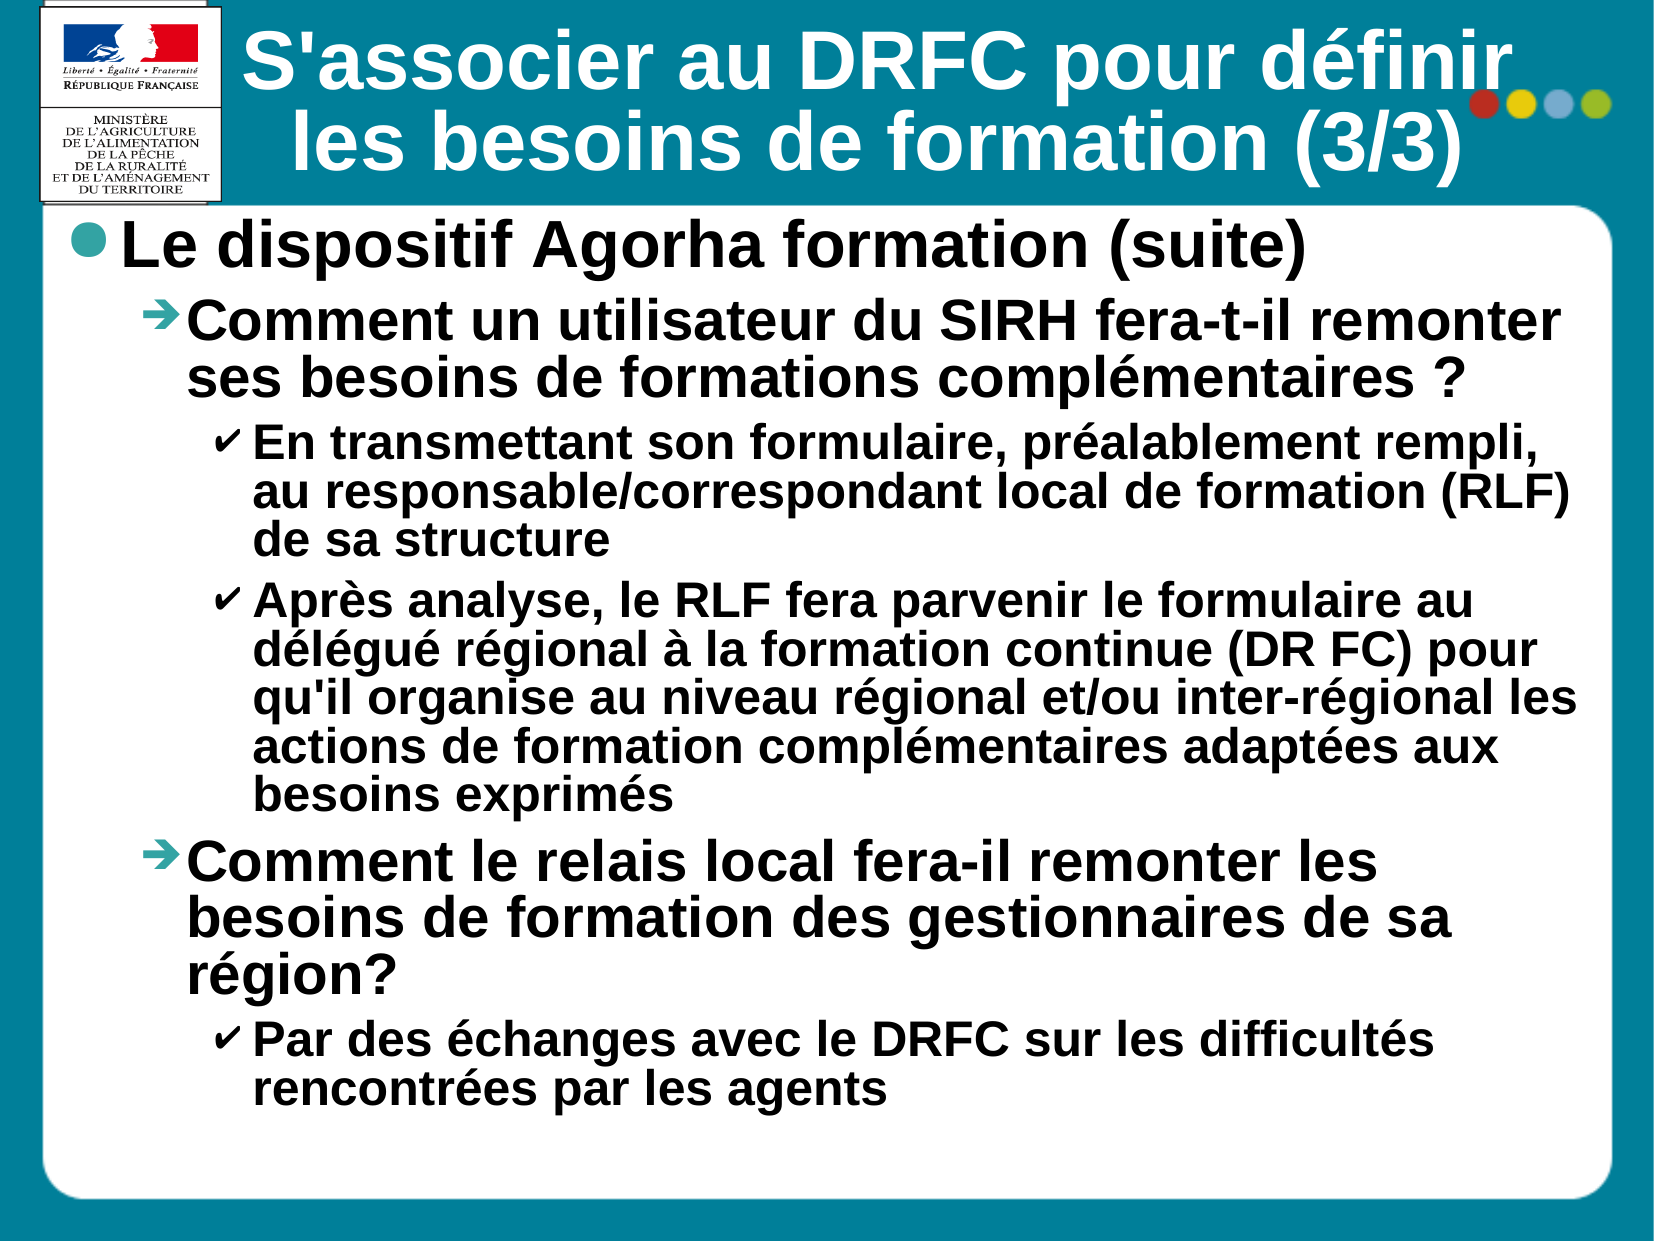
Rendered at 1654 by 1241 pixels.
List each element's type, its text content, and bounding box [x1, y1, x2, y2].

list Le dispositif Agorha formation (suite) Comment un utilisateur du SIRH fera-t-il remonter ses besoins de formations complémentaires ? En transmettant son formulaire, préalablement rempli, au responsable/correspondant local de formation (RLF) de sa structure Après analyse, le RLF fera parvenir le formulaire au délégué régional à la formation continue (DR FC) pour qu'il organise au niveau régional et/ou inter-régional les actions de formation complémentaires adaptées aux besoins exprimés Comment le relais local fera-il remonter les besoins de formation des gestionnaires de sa région? Par des échanges avec le DRFC sur les difficultés rencontrées par les agents [64, 216, 1607, 1142]
picture [0, 0, 1654, 1241]
title S'associer au DRFC pour définir les besoins de formation (3/3) [192, 0, 1565, 216]
